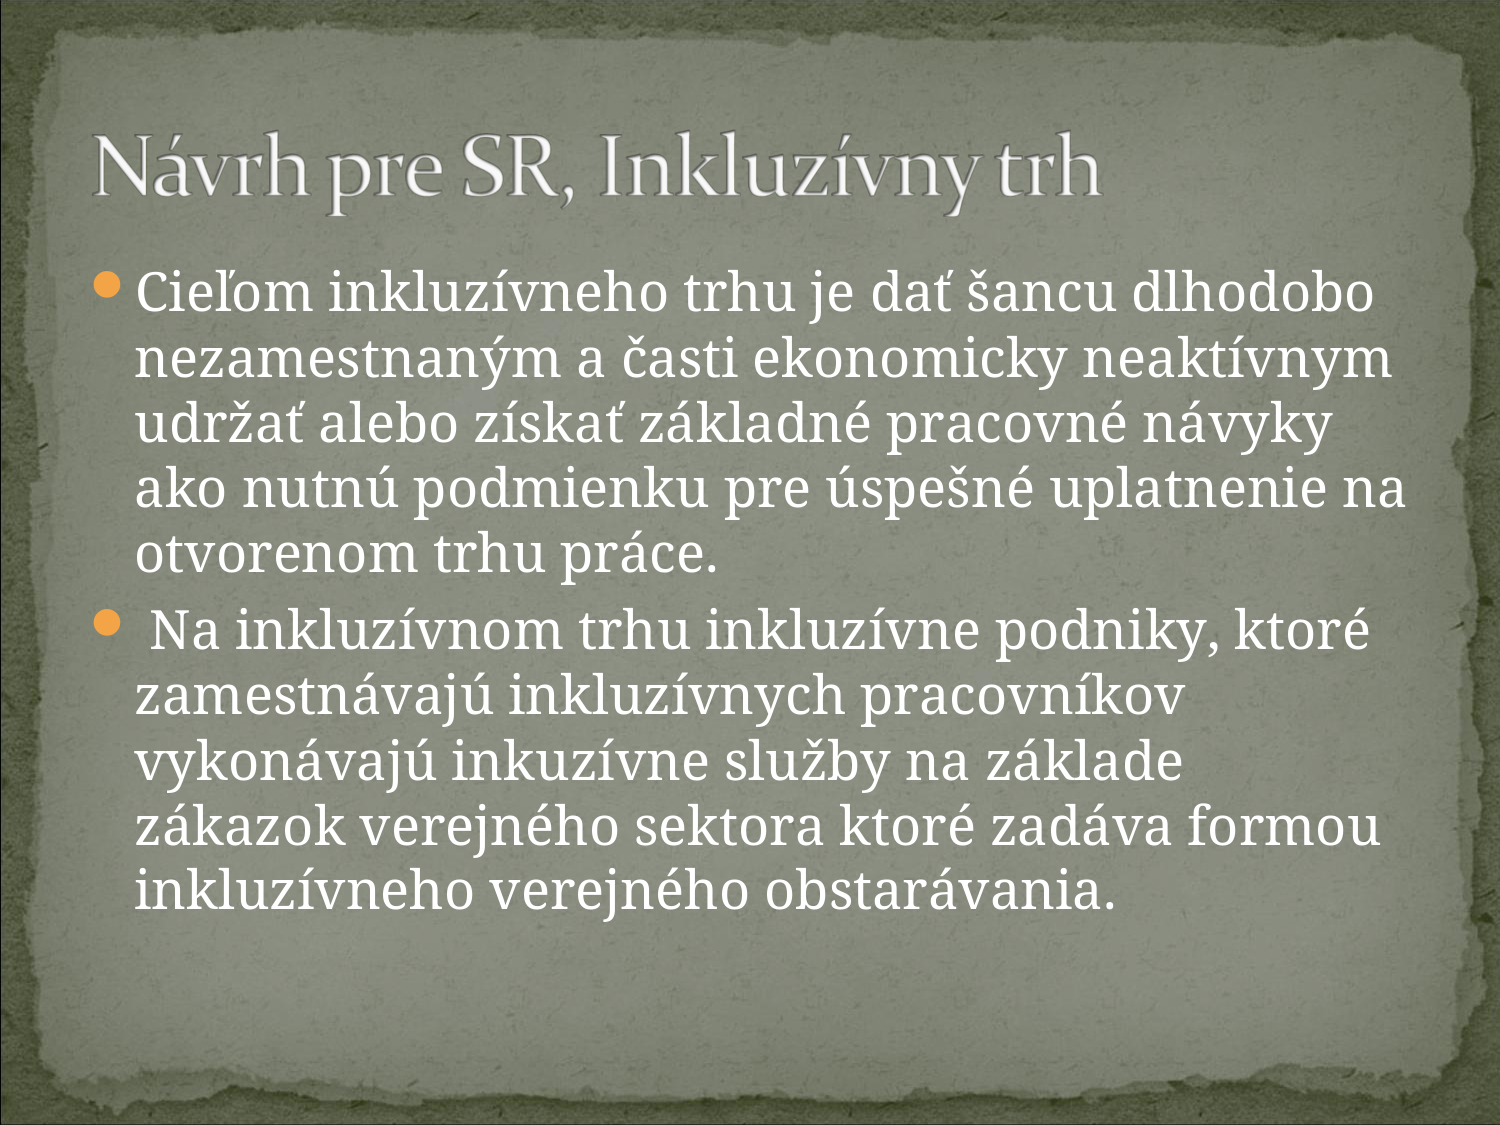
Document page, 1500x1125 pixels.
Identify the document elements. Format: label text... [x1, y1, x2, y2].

text_box [35, 23, 1427, 227]
list Cieľom inkluzívneho trhu je dať šancu dlhodobo nezamestnaným a časti ekonomicky neaktívnym udržať alebo získať základné pracovné návyky ako nutnú podmienku pre úspešné uplatnenie na otvorenom trhu práce. Na inkluzívnom trhu inkluzívne podniky, ktoré zamestnávajú inkluzívnych pracovníkov vykonávajú inkuzívne služby na základe zákazok verejného sektora ktoré zadáva formou inkluzívneho verejného obstarávania. [75, 249, 1426, 1001]
picture [0, 0, 1500, 1125]
